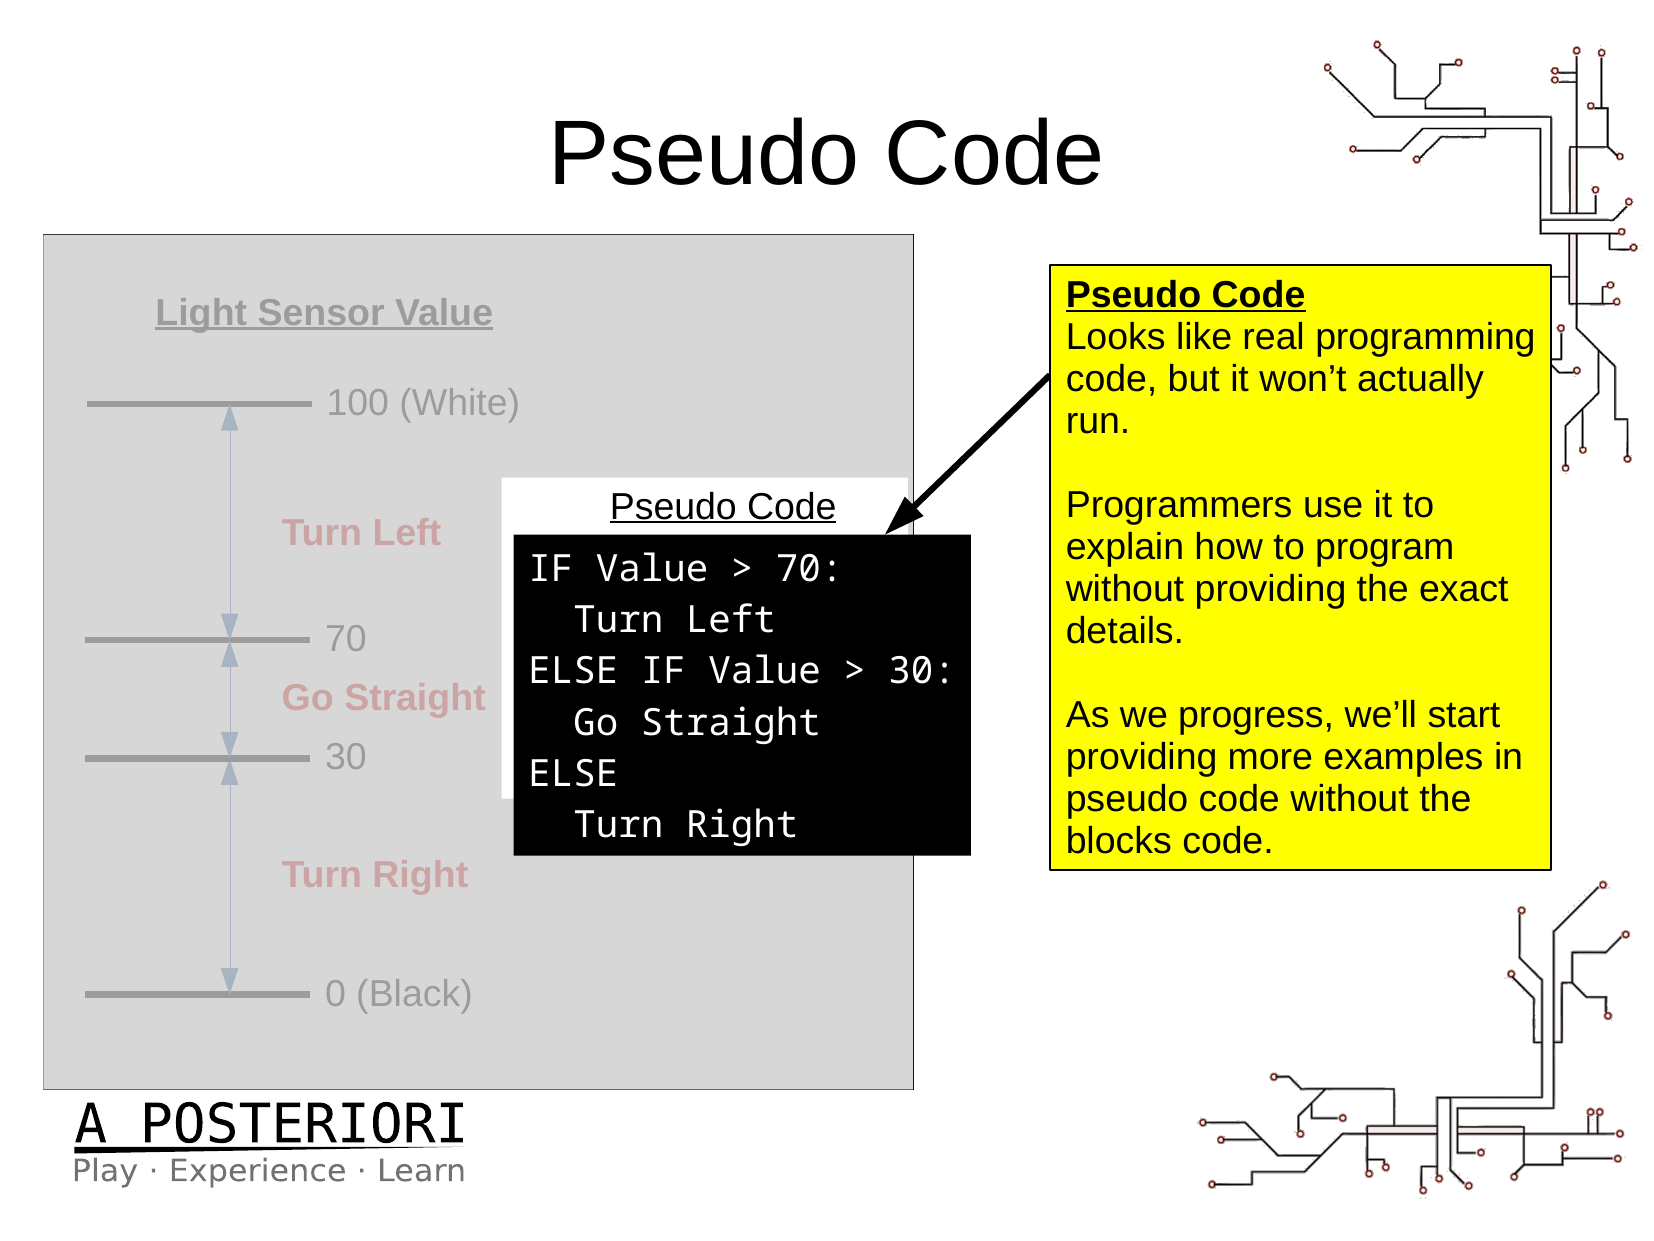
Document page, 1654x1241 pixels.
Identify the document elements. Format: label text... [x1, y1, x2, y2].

text_box Pseudo Code Looks like real programming code, but it won’t actually run. Programmers use it to explain how to program without providing the exact details. As we progress, we’ll start providing more examples in pseudo code without the blocks code. [1050, 265, 1552, 870]
text_box [43, 234, 914, 1090]
text_box Pseudo Code [595, 477, 852, 535]
picture [1177, 863, 1635, 1200]
text_box [889, 522, 914, 534]
title Pseudo Code [82, 49, 1571, 257]
text_box IF Value > 70: Turn Left ELSE IF Value > 30: Go Straight ELSE Turn Right [513, 534, 900, 776]
picture [1305, 35, 1643, 495]
